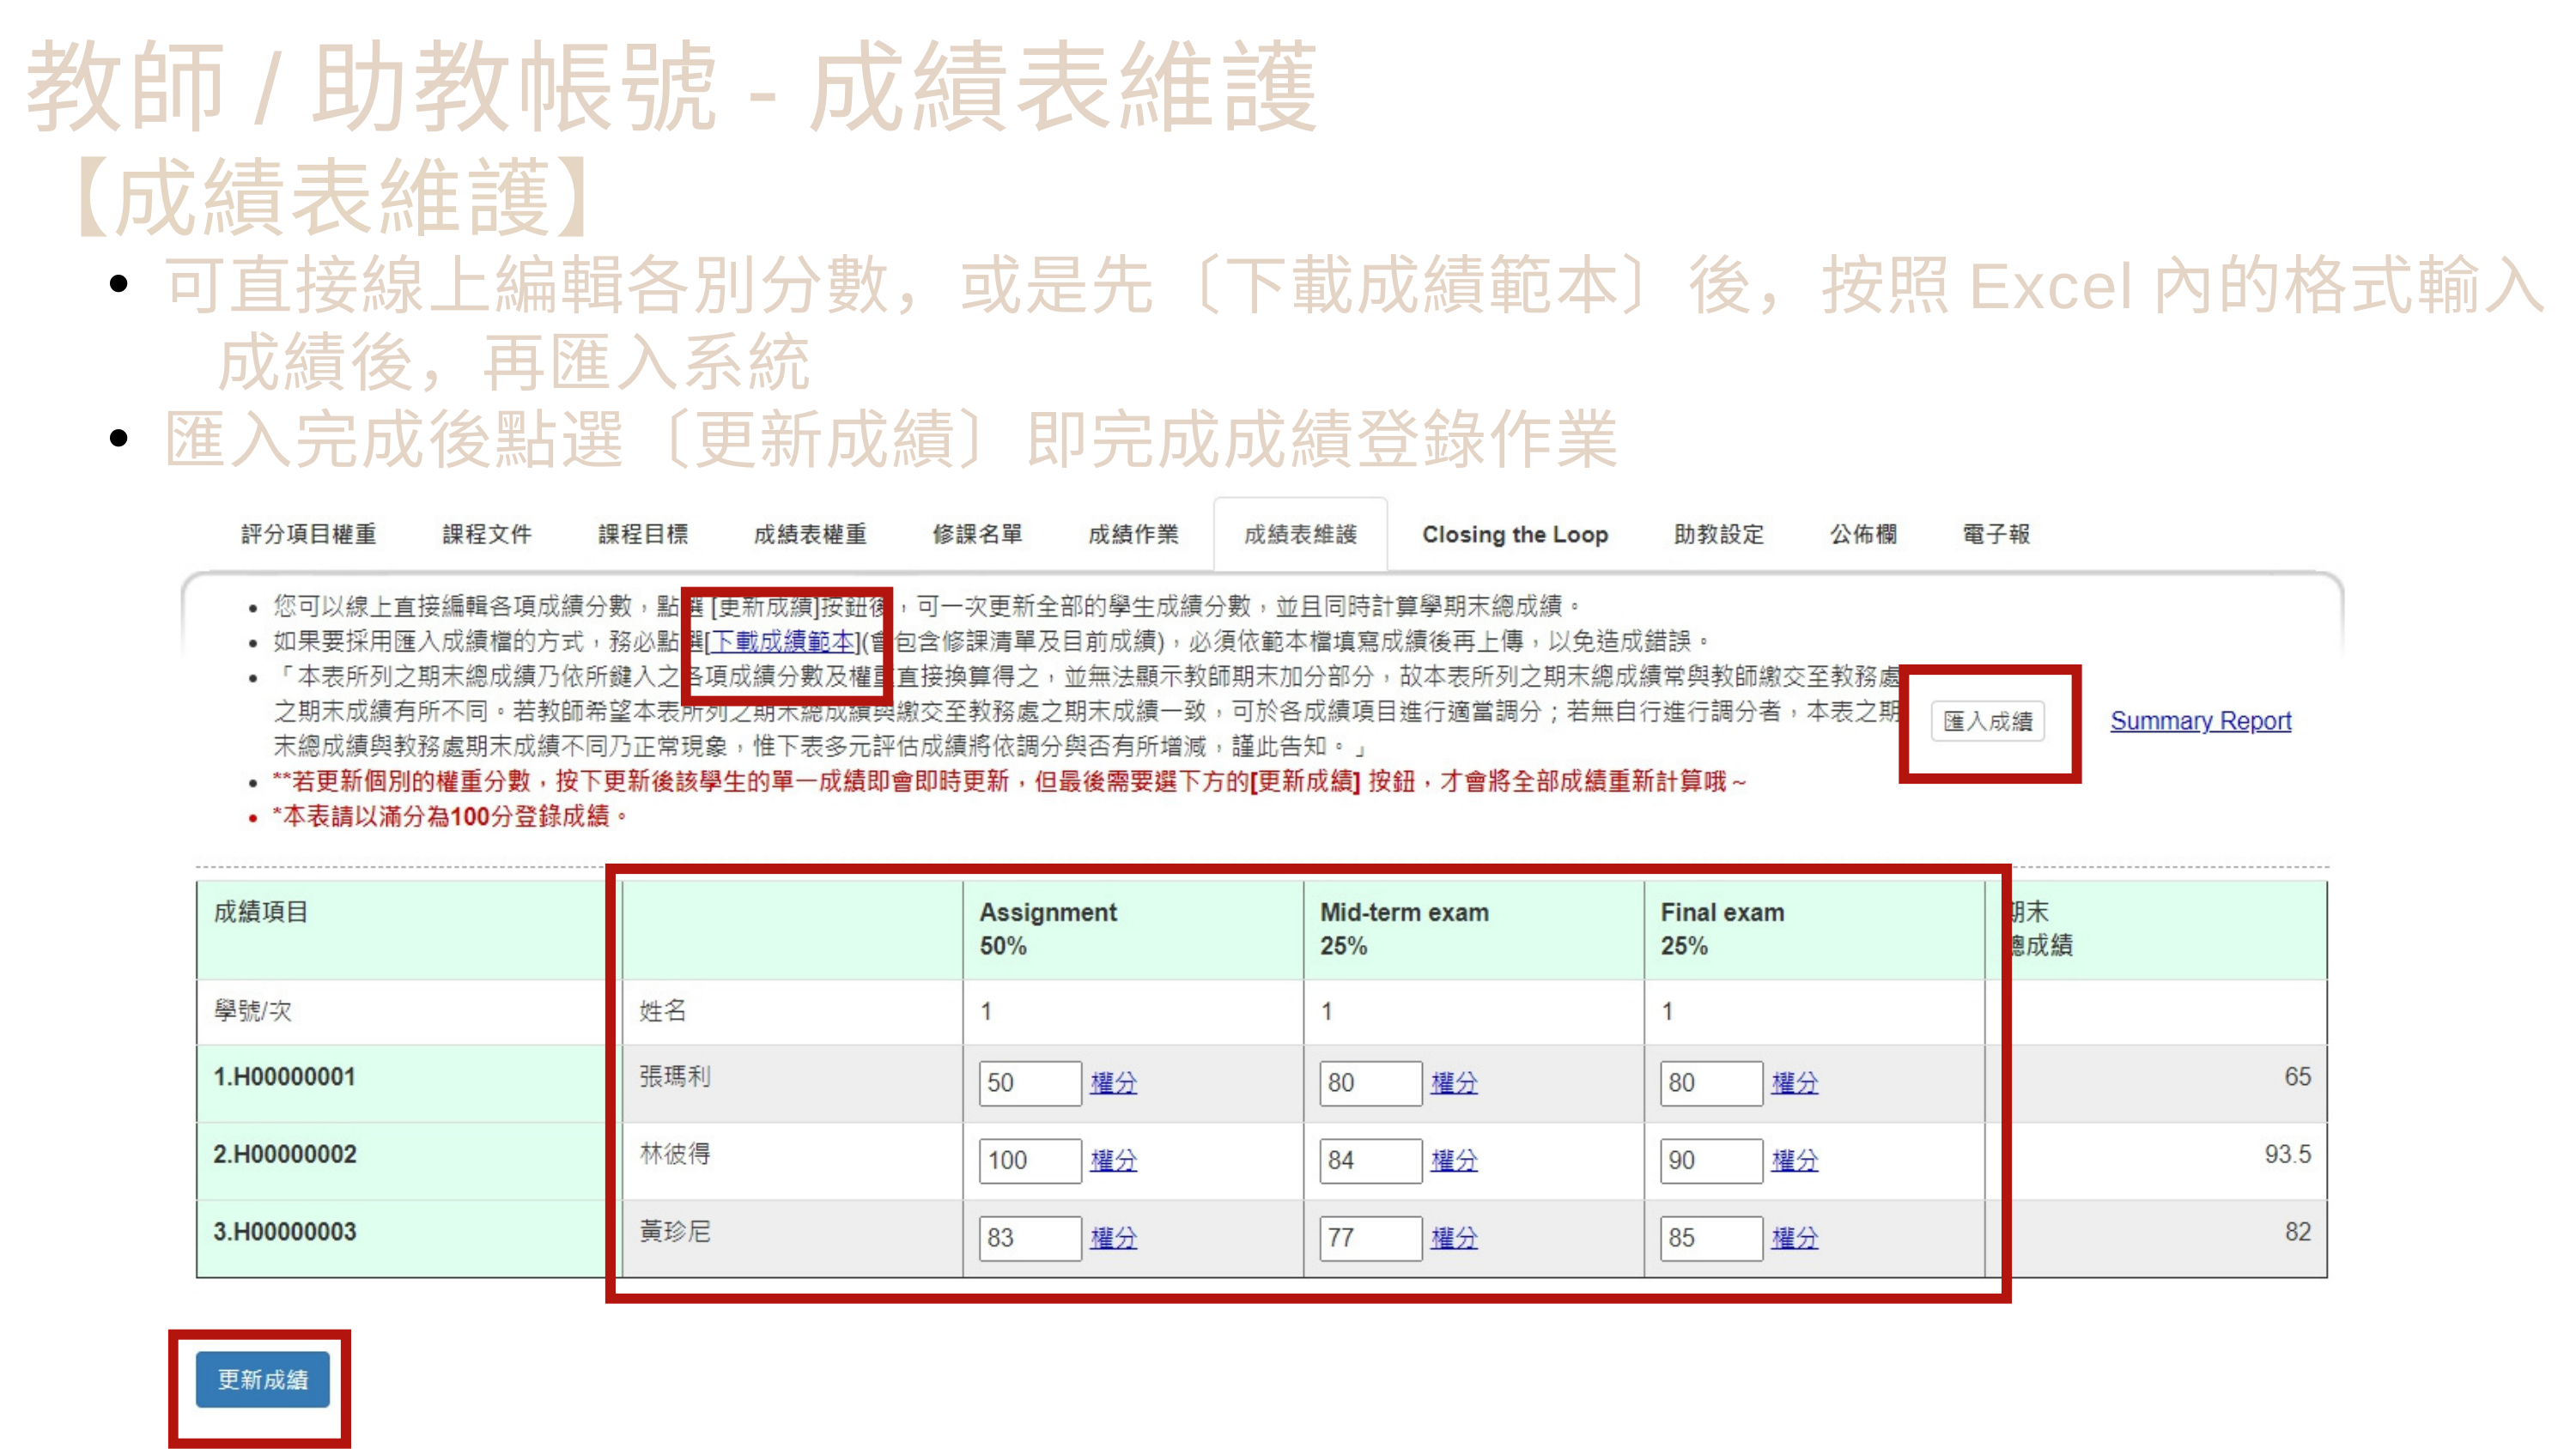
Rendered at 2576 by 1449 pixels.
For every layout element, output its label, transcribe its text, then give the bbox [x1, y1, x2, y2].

text_box 【成績表維護】 [24, 143, 711, 249]
text_box 可直接線上編輯各別分數，或是先〔下載成績範本〕後，按照Excel內的格式輸入成績後，再匯入系統 匯入完成後點選〔更新成績〕即完成成績登錄作業 [0, 244, 2576, 477]
text_box [1899, 664, 2082, 785]
picture [167, 491, 2359, 1423]
text_box [680, 586, 894, 706]
text_box [605, 864, 2013, 1304]
text_box 教師/助教帳號-成績表維護 [24, 24, 1664, 146]
text_box [167, 1329, 351, 1449]
picture [179, 1340, 340, 1423]
